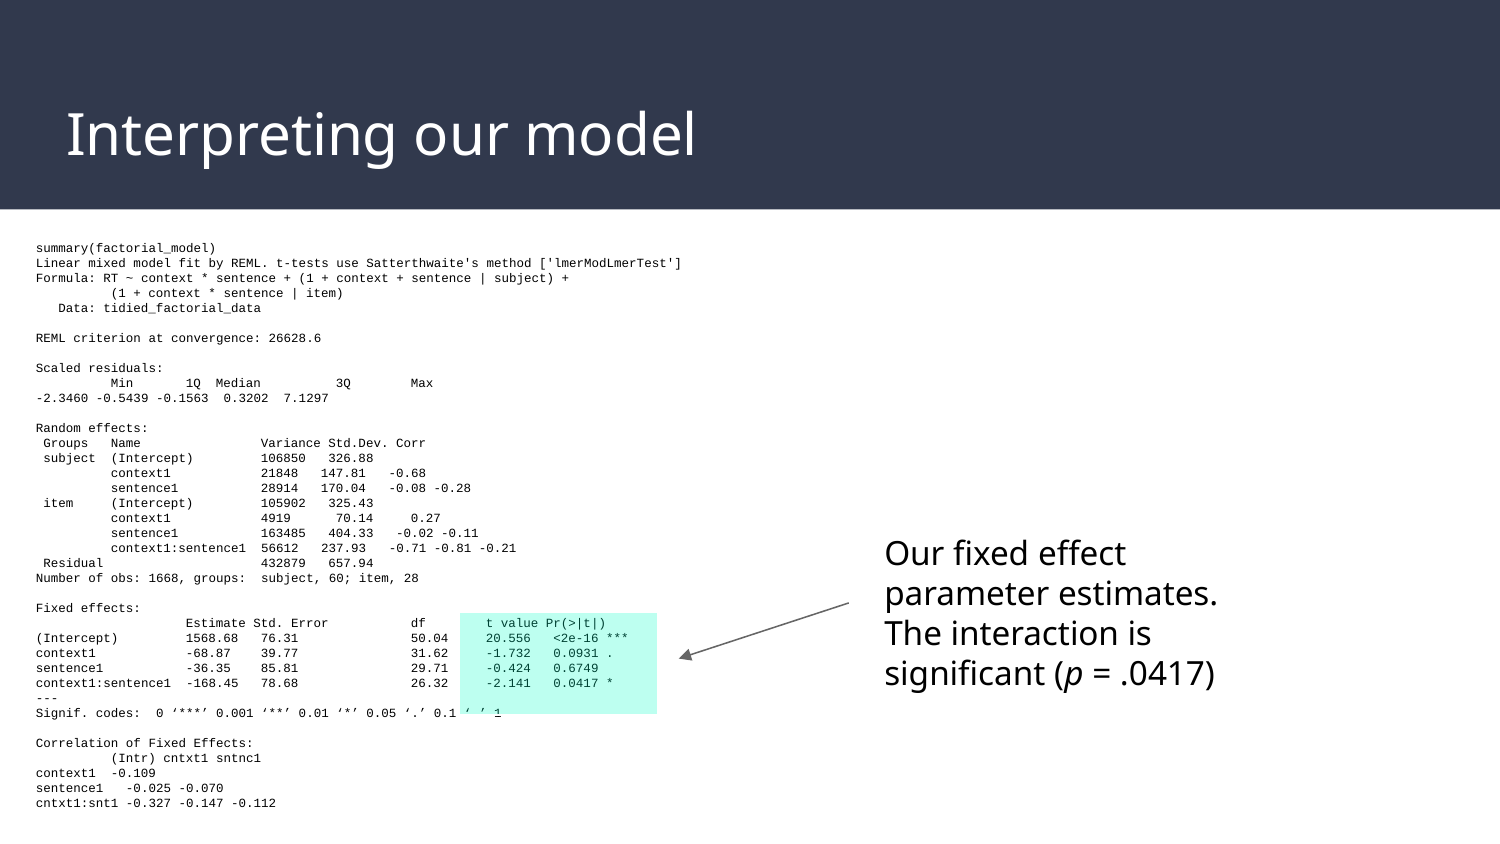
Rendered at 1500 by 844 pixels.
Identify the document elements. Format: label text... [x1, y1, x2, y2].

title Interpreting our model [51, 82, 1449, 185]
text_box summary(factorial_model) Linear mixed model fit by REML. t-tests use Satterthwaite's method ['lmerModLmerTest'] Formula: RT ~ context * sentence + (1 + context + sentence | subject) + (1 + context * sentence | item) Data: tidied_factorial_data REML criterion at convergence: 26628.6 Scaled residuals: Min 1Q Median 3Q Max -2.3460 -0.5439 -0.1563 0.3202 7.1297 Random effects: Groups Name Variance Std.Dev. Corr subject (Intercept) 106850 326.88 context1 21848 147.81 -0.68 sentence1 28914 170.04 -0.08 -0.28 item (Intercept) 105902 325.43 context1 4919 70.14 0.27 sentence1 163485 404.33 -0.02 -0.11 context1:sentence1 56612 237.93 -0.71 -0.81 -0.21 Residual 432879 657.94 Number of obs: 1668, groups: subject, 60; item, 28 Fixed effects: Estimate Std. Error df t value Pr(>|t|) (Intercept) 1568.68 76.31 50.04 20.556 <2e-16 *** context1 -68.87 39.77 31.62 -1.732 0.0931 . sentence1 -36.35 85.81 29.71 -0.424 0.6749 context1:sentence1 -168.45 78.68 26.32 -2.141 0.0417 * --- Signif. codes: 0 ‘***’ 0.001 ‘**’ 0.01 ‘*’ 0.05 ‘.’ 0.1 ‘ ’ 1 Correlation of Fixed Effects: (Intr) cntxt1 sntnc1 context1 -0.109 sentence1 -0.025 -0.070 cntxt1:snt1 -0.327 -0.147 -0.112 [20, 224, 1472, 821]
text_box Our fixed effect parameter estimates. The interaction is significant (p = .0417) [869, 517, 1256, 669]
text_box [459, 612, 659, 715]
